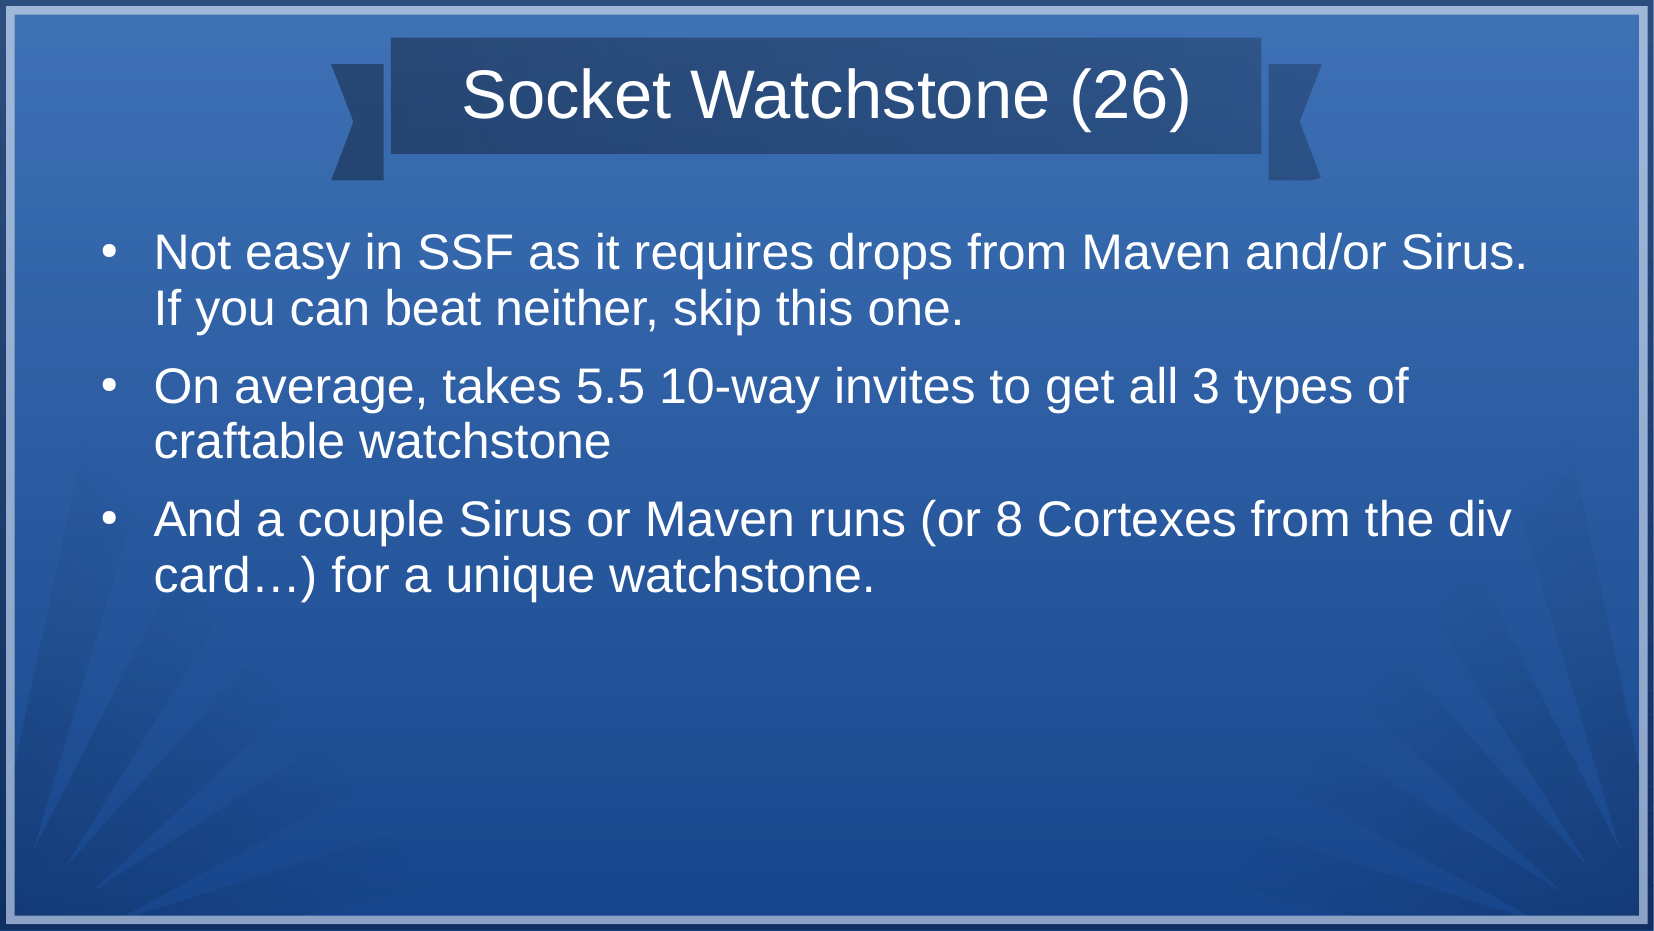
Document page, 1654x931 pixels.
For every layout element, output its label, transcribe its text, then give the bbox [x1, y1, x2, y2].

list Not easy in SSF as it requires drops from Maven and/or Sirus. If you can beat neither, skip this one. On average, takes 5.5 10-way invites to get all 3 types of craftable watchstone And a couple Sirus or Maven runs (or 8 Cortexes from the div card…) for a unique watchstone. [82, 224, 1571, 848]
title Socket Watchstone (26) [389, 35, 1264, 154]
